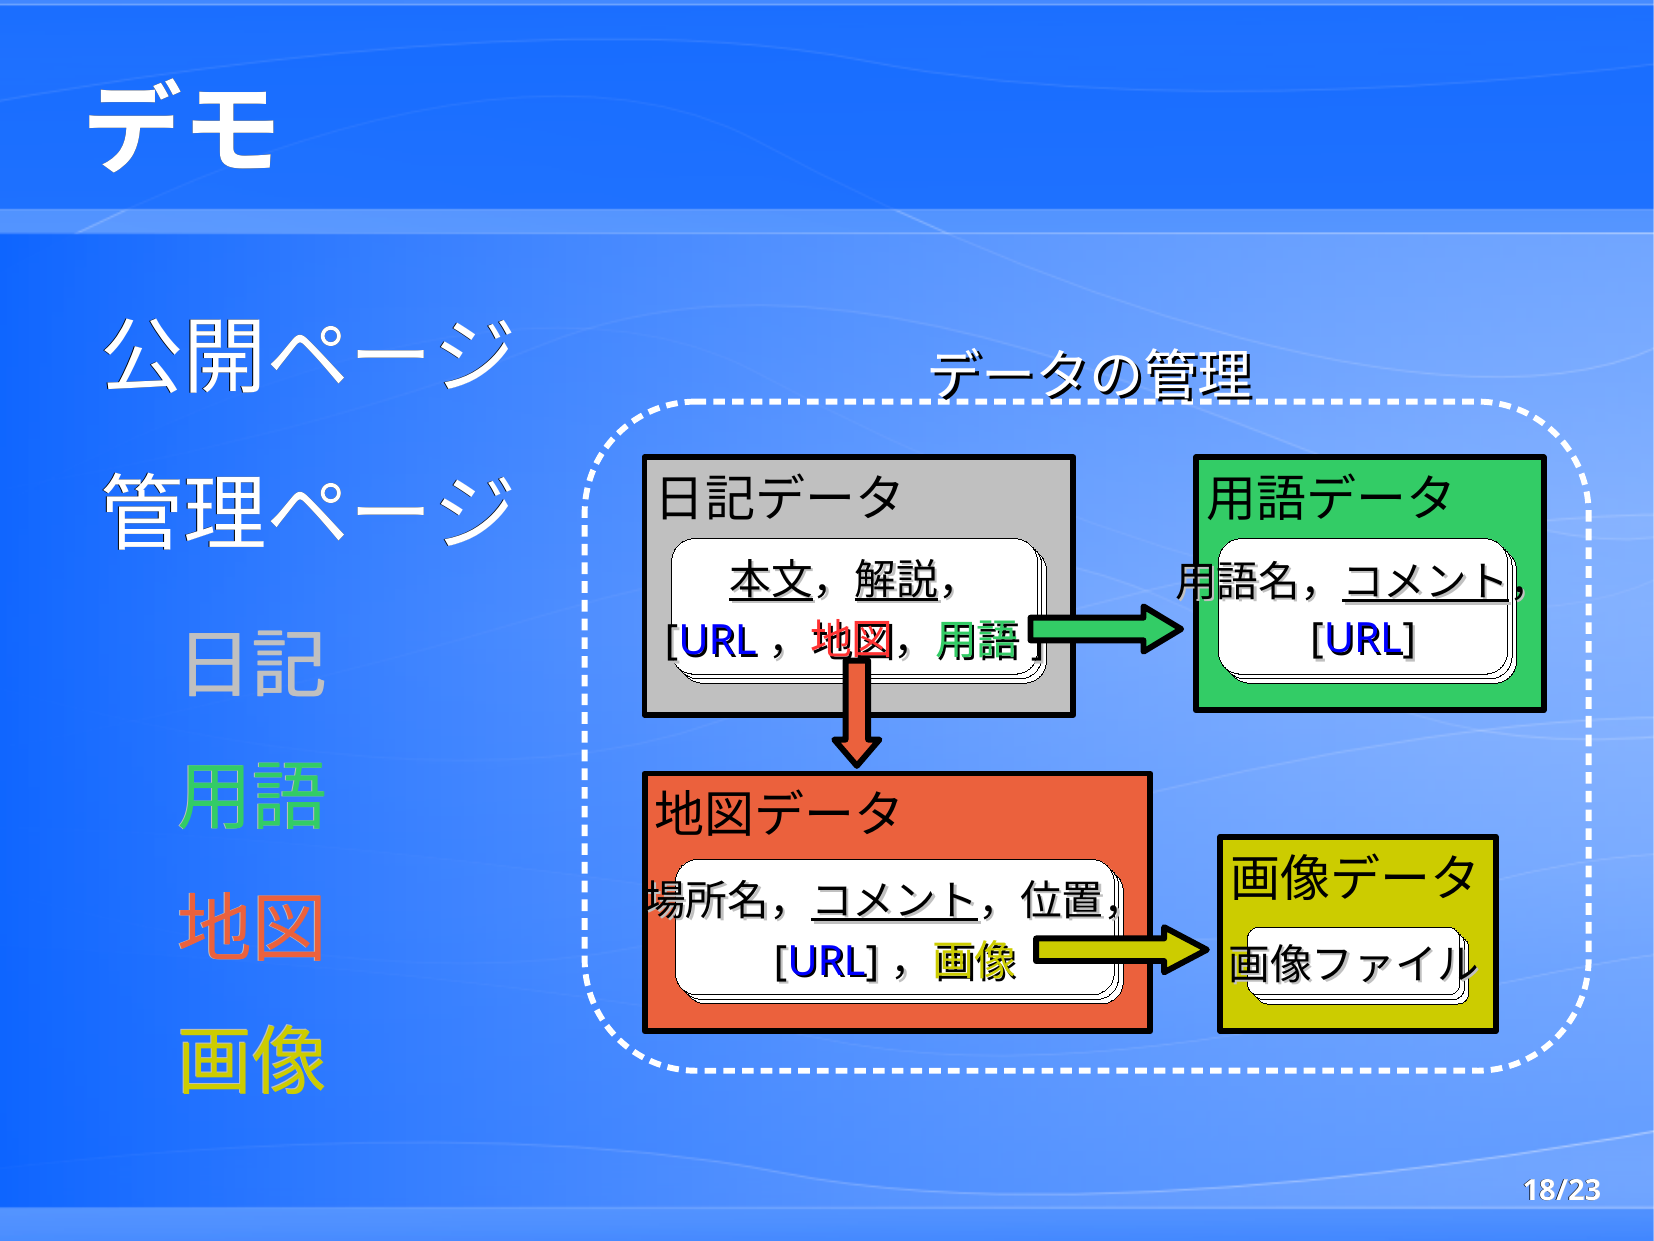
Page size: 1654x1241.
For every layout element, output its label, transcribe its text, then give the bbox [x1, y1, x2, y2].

picture [0, 0, 1654, 1241]
text_box データの管理 [912, 333, 1231, 408]
title デモ [23, 8, 1625, 237]
text_box 地図データ [640, 776, 894, 846]
text_box 画像ファイル [1247, 927, 1460, 995]
text_box [1200, 579, 1209, 584]
text_box 画像データ [1215, 840, 1470, 909]
text_box [1220, 836, 1496, 1032]
text_box [644, 457, 1182, 766]
text_box 本文，解説， [URL，地図，用語] [671, 538, 1038, 675]
text_box [1200, 569, 1209, 574]
text_box 用語データ [1191, 460, 1446, 530]
text_box 場所名，コメント，位置， [URL]，画像 [675, 859, 1115, 995]
text_box [1195, 457, 1544, 711]
list 公開ページ 管理ページ 日記 用語 地図 画像 [82, 290, 1571, 1123]
text_box 用語名，コメント， [URL] [1218, 538, 1508, 675]
text_box [644, 773, 1207, 1032]
text_box 日記データ [640, 460, 894, 530]
